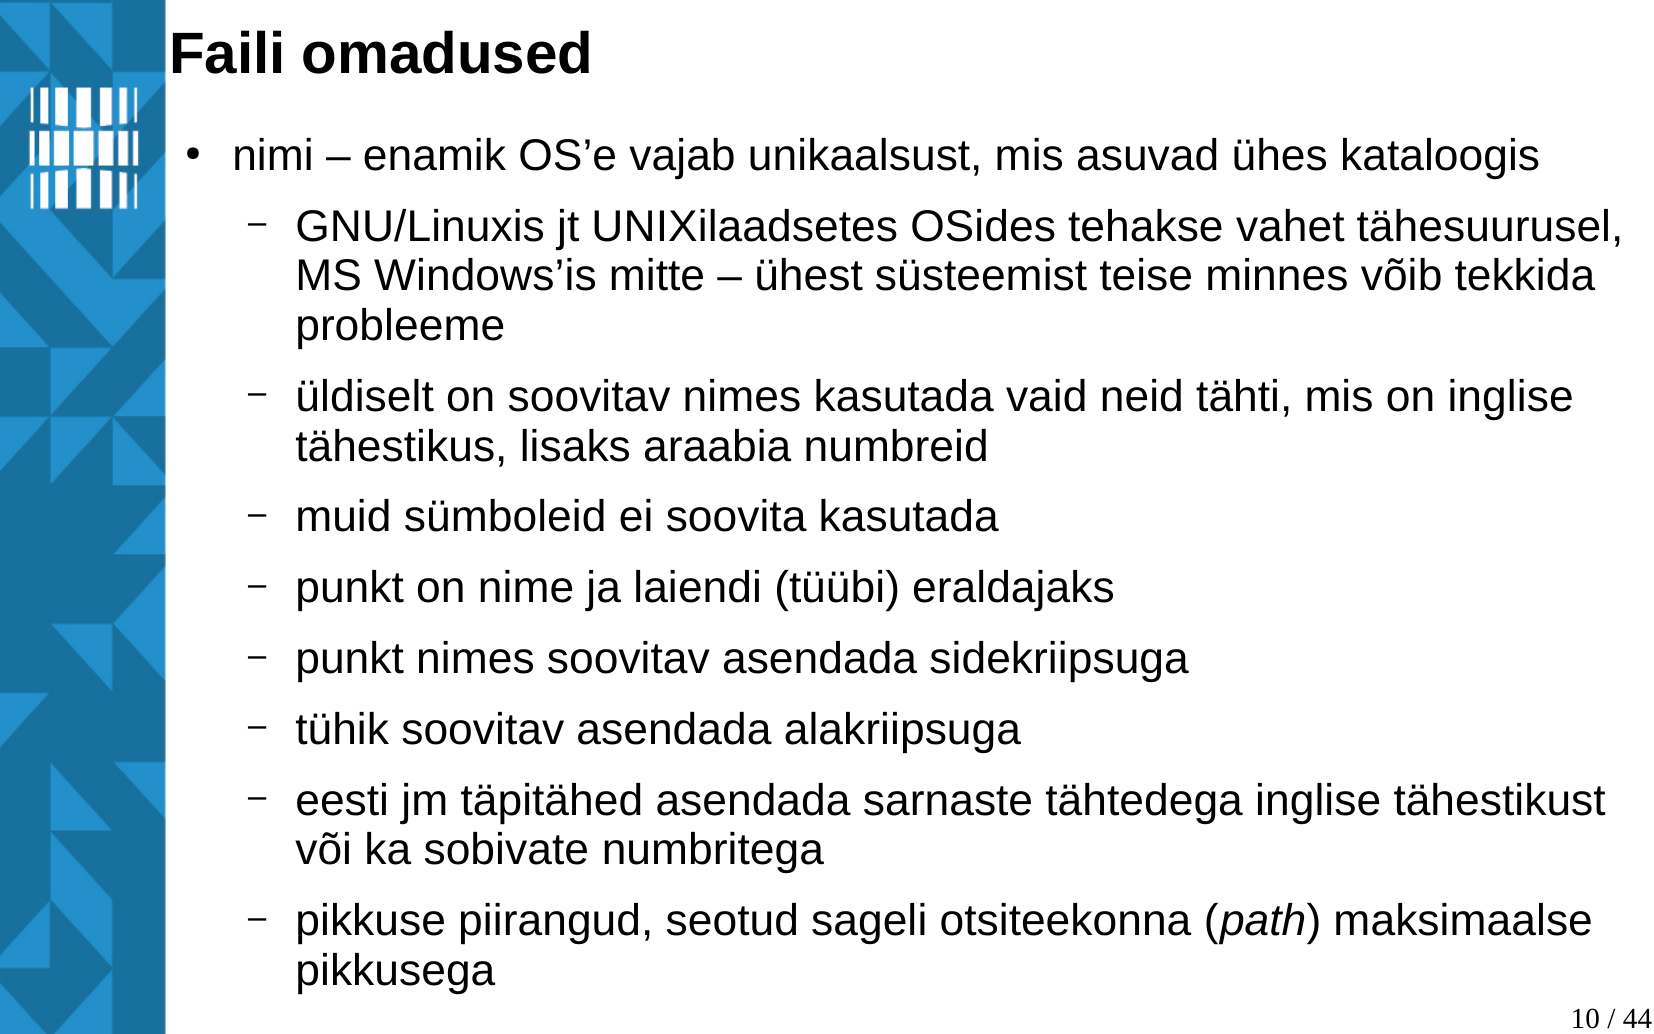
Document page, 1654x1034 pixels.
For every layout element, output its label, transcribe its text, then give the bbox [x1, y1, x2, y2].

title Faili omadused [169, 11, 1571, 95]
list nimi – enamik OS’e vajab unikaalsust, mis asuvad ühes kataloogis GNU/Linuxis jt UNIXilaadsetes OSides tehakse vahet tähesuurusel, MS Windows’is mitte – ühest süsteemist teise minnes võib tekkida probleeme üldiselt on soovitav nimes kasutada vaid neid tähti, mis on inglise tähestikus, lisaks araabia numbreid muid sümboleid ei soovita kasutada punkt on nime ja laiendi (tüübi) eraldajaks punkt nimes soovitav asendada sidekriipsuga tühik soovitav asendada alakriipsuga eesti jm täpitähed asendada sarnaste tähtedega inglise tähestikust või ka sobivate numbritega pikkuse piirangud, seotud sageli otsiteekonna (path) maksimaalse pikkusega [169, 129, 1630, 997]
